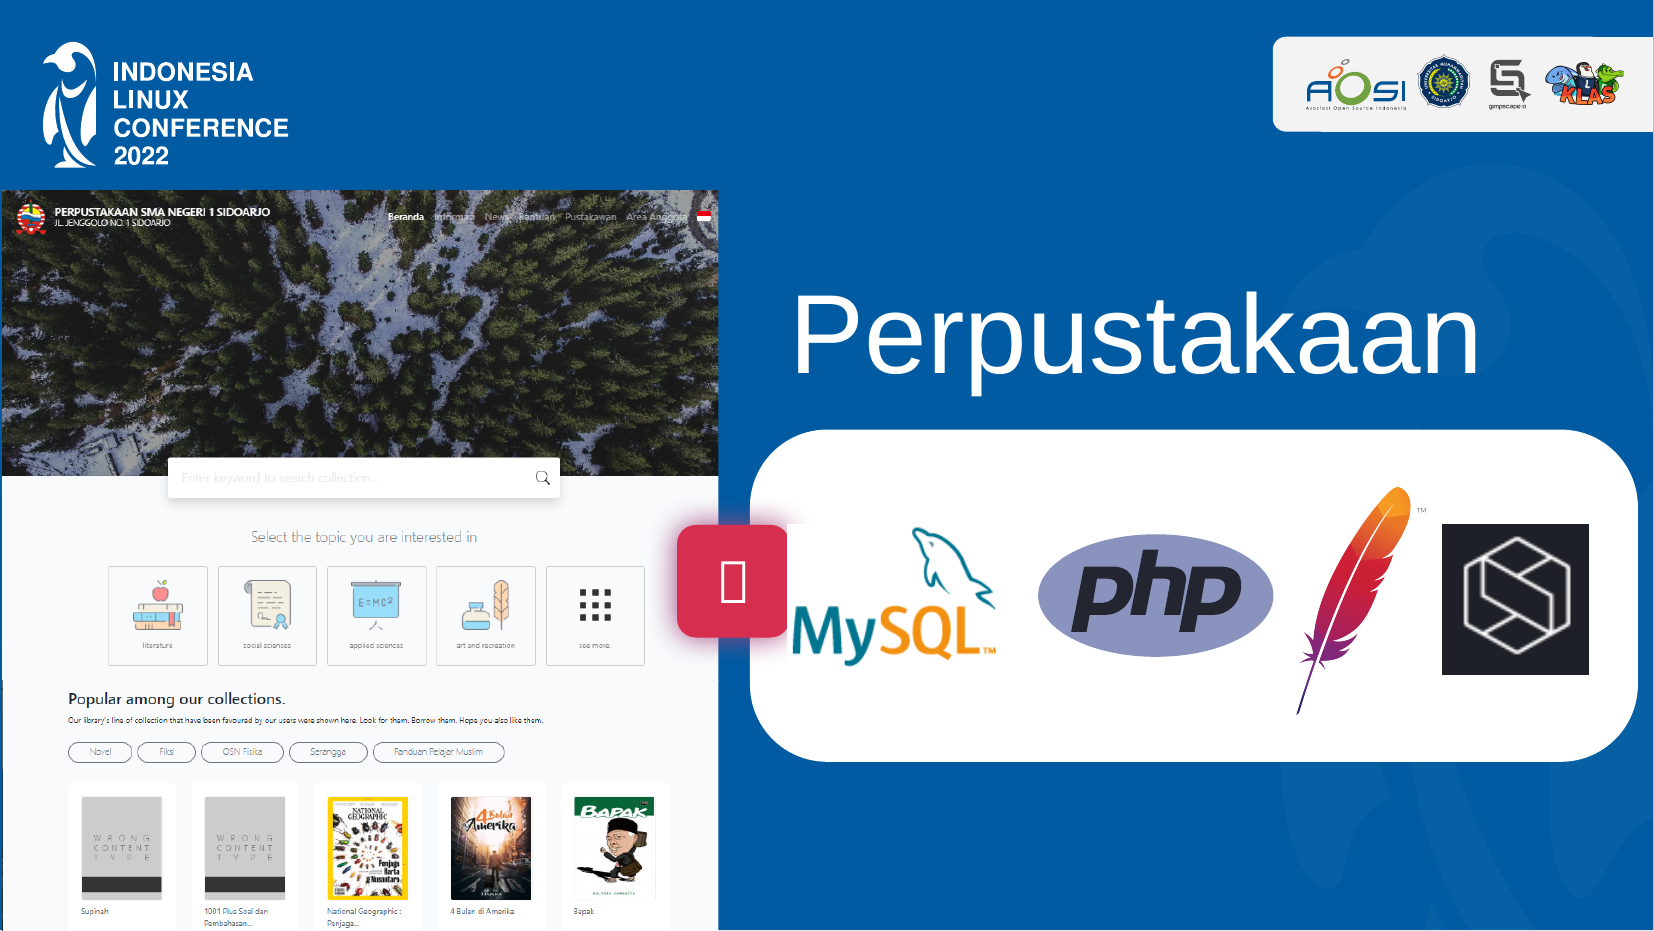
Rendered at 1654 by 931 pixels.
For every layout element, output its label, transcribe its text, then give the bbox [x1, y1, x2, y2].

picture [1442, 524, 1589, 676]
picture [1545, 62, 1624, 105]
text_box [749, 429, 1638, 762]
text_box  [677, 524, 787, 638]
title Perpustakaan [789, 146, 1540, 409]
picture [1417, 54, 1471, 108]
picture [787, 524, 999, 668]
picture [2, 190, 719, 931]
picture [1296, 487, 1426, 715]
picture [1038, 534, 1274, 658]
